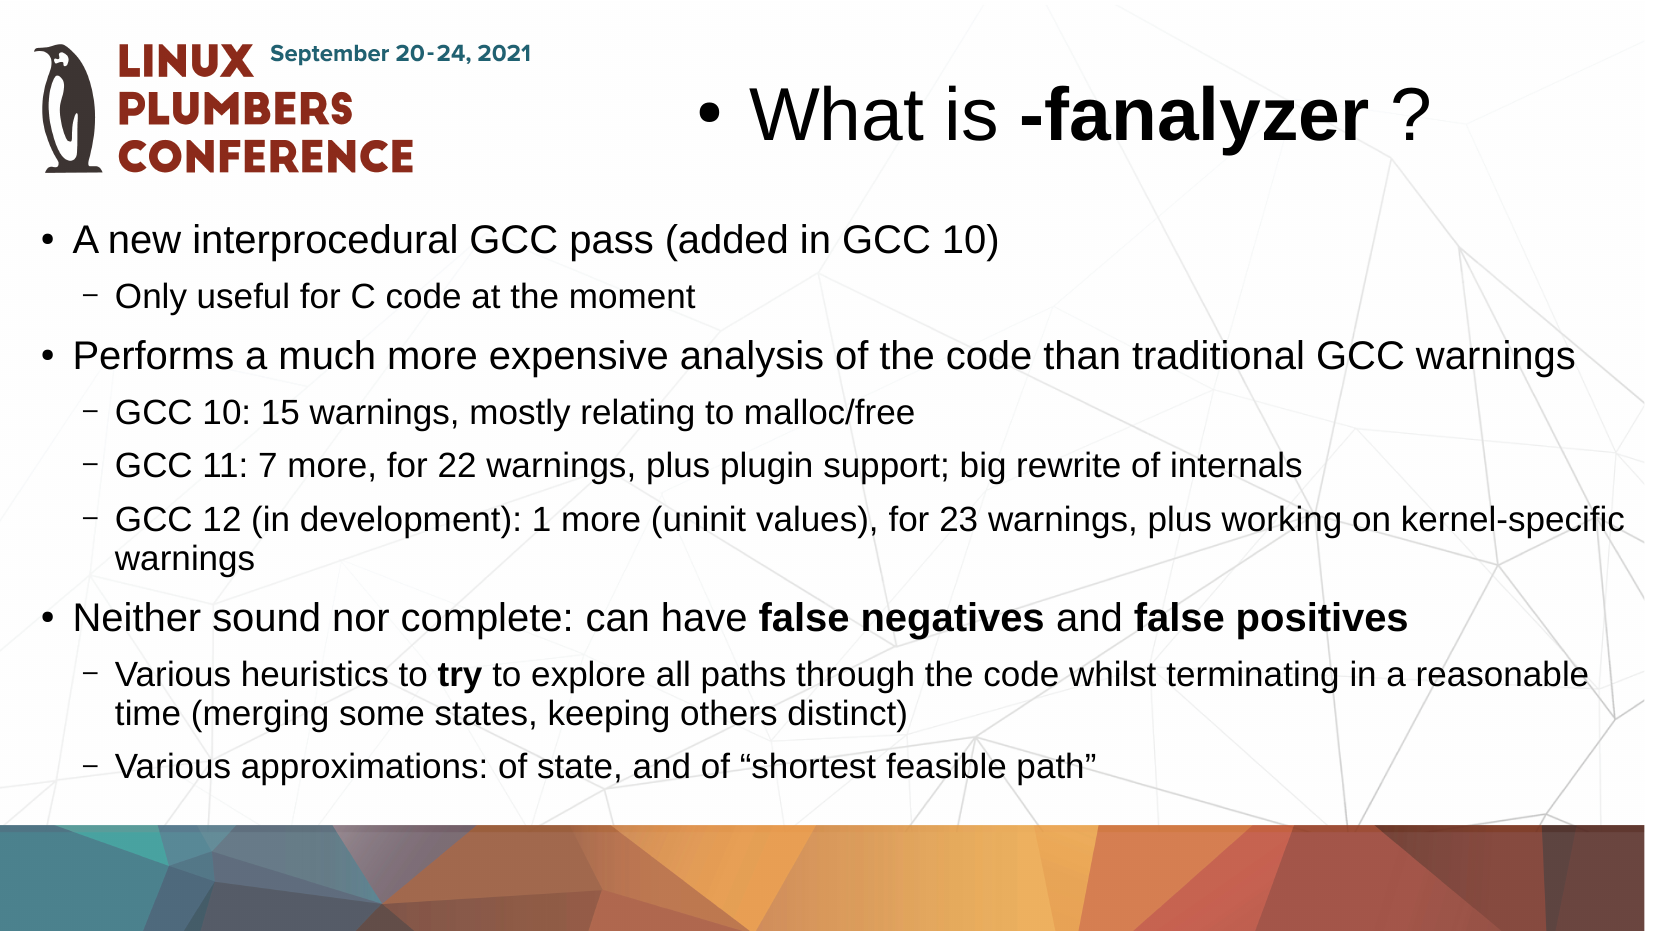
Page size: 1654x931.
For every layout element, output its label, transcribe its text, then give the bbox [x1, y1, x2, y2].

picture [0, 1, 1645, 931]
title What is -fanalyzer ? [540, 37, 1571, 193]
list A new interprocedural GCC pass (added in GCC 10) Only useful for C code at the moment Performs a much more expensive analysis of the code than traditional GCC warnings GCC 10: 15 warnings, mostly relating to malloc/free GCC 11: 7 more, for 22 warnings, plus plugin support; big rewrite of internals GCC 12 (in development): 1 more (uninit values), for 23 warnings, plus working on kernel-specific warnings Neither sound nor complete: can have false negatives and false positives Various heuristics to try to explore all paths through the code whilst terminating in a reasonable time (merging some states, keeping others distinct) Various approximations: of state, and of “shortest feasible path” [30, 217, 1645, 796]
